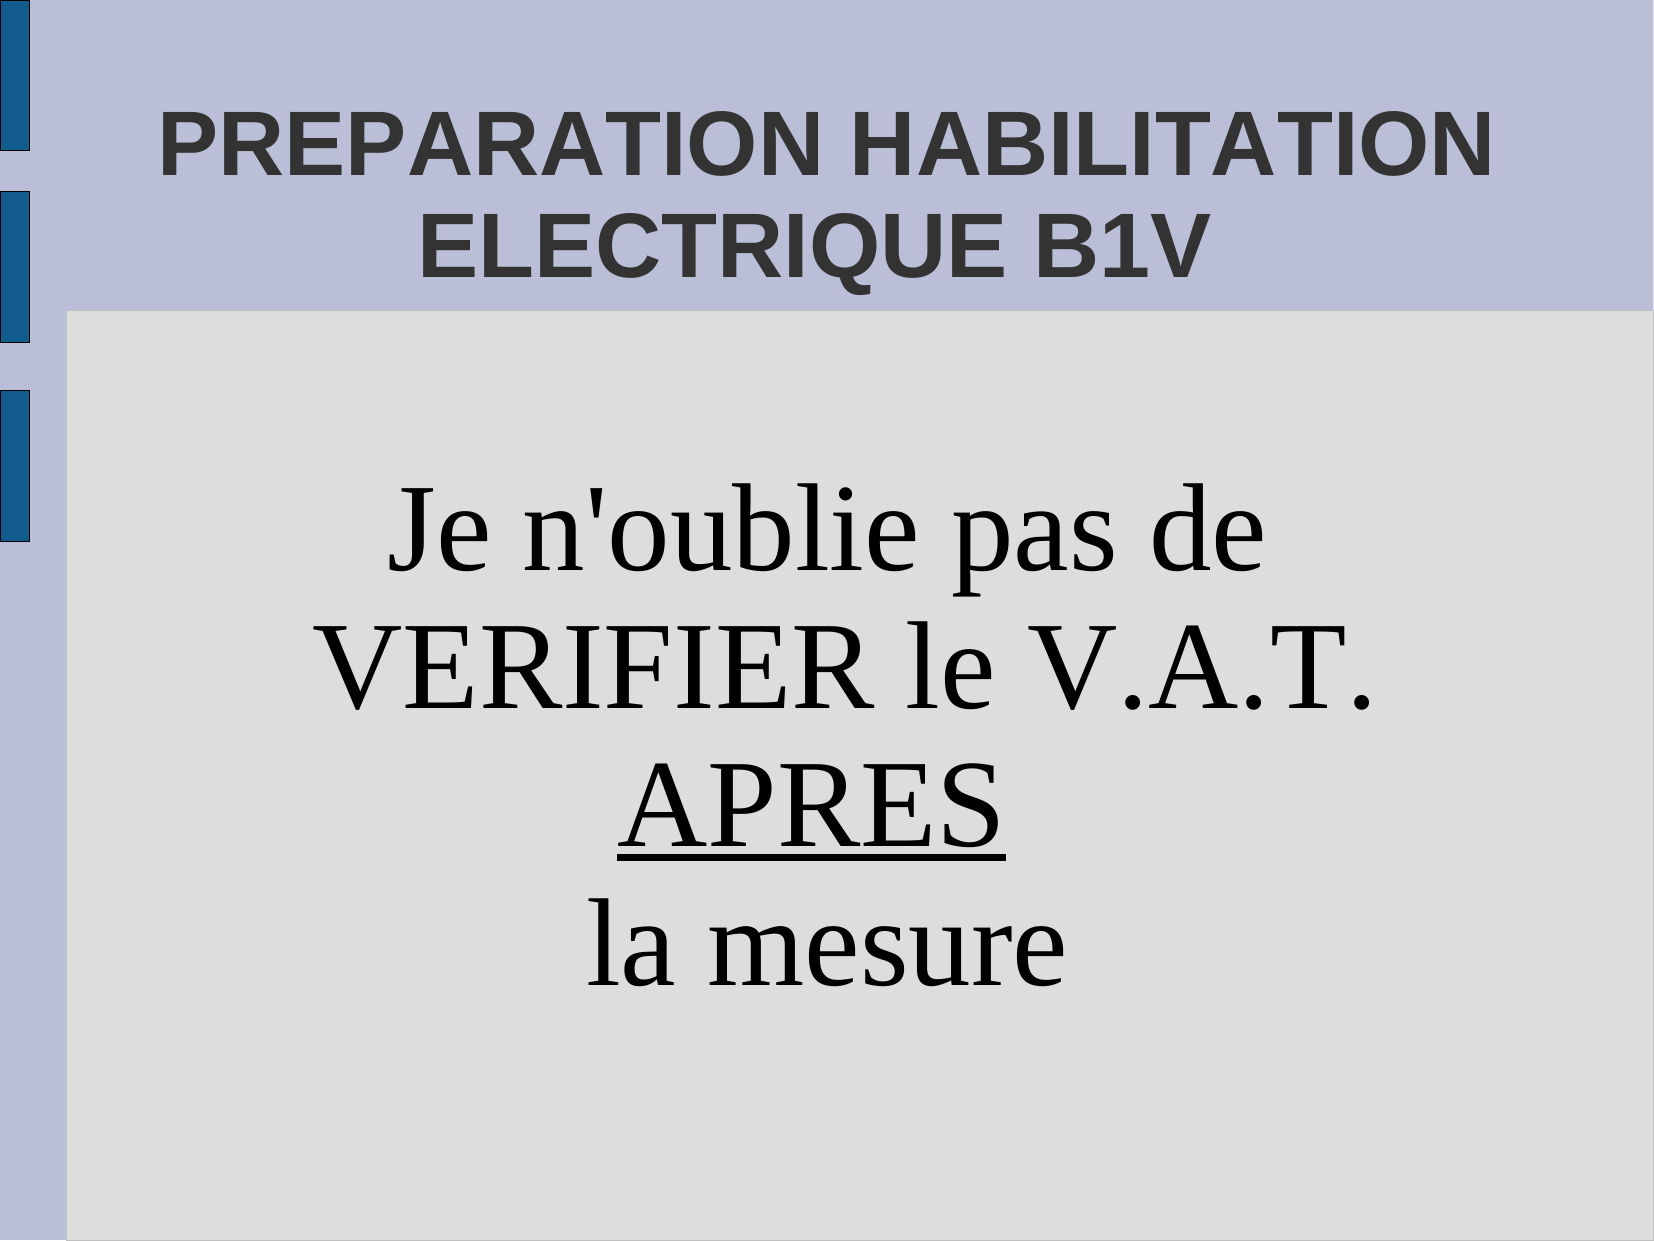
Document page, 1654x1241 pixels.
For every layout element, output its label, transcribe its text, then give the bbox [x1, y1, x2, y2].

text_box Je n'oublie pas de VERIFIER le V.A.T. APRES la mesure [121, 344, 1534, 1127]
title PREPARATION HABILITATION ELECTRIQUE B1V [121, 91, 1534, 299]
